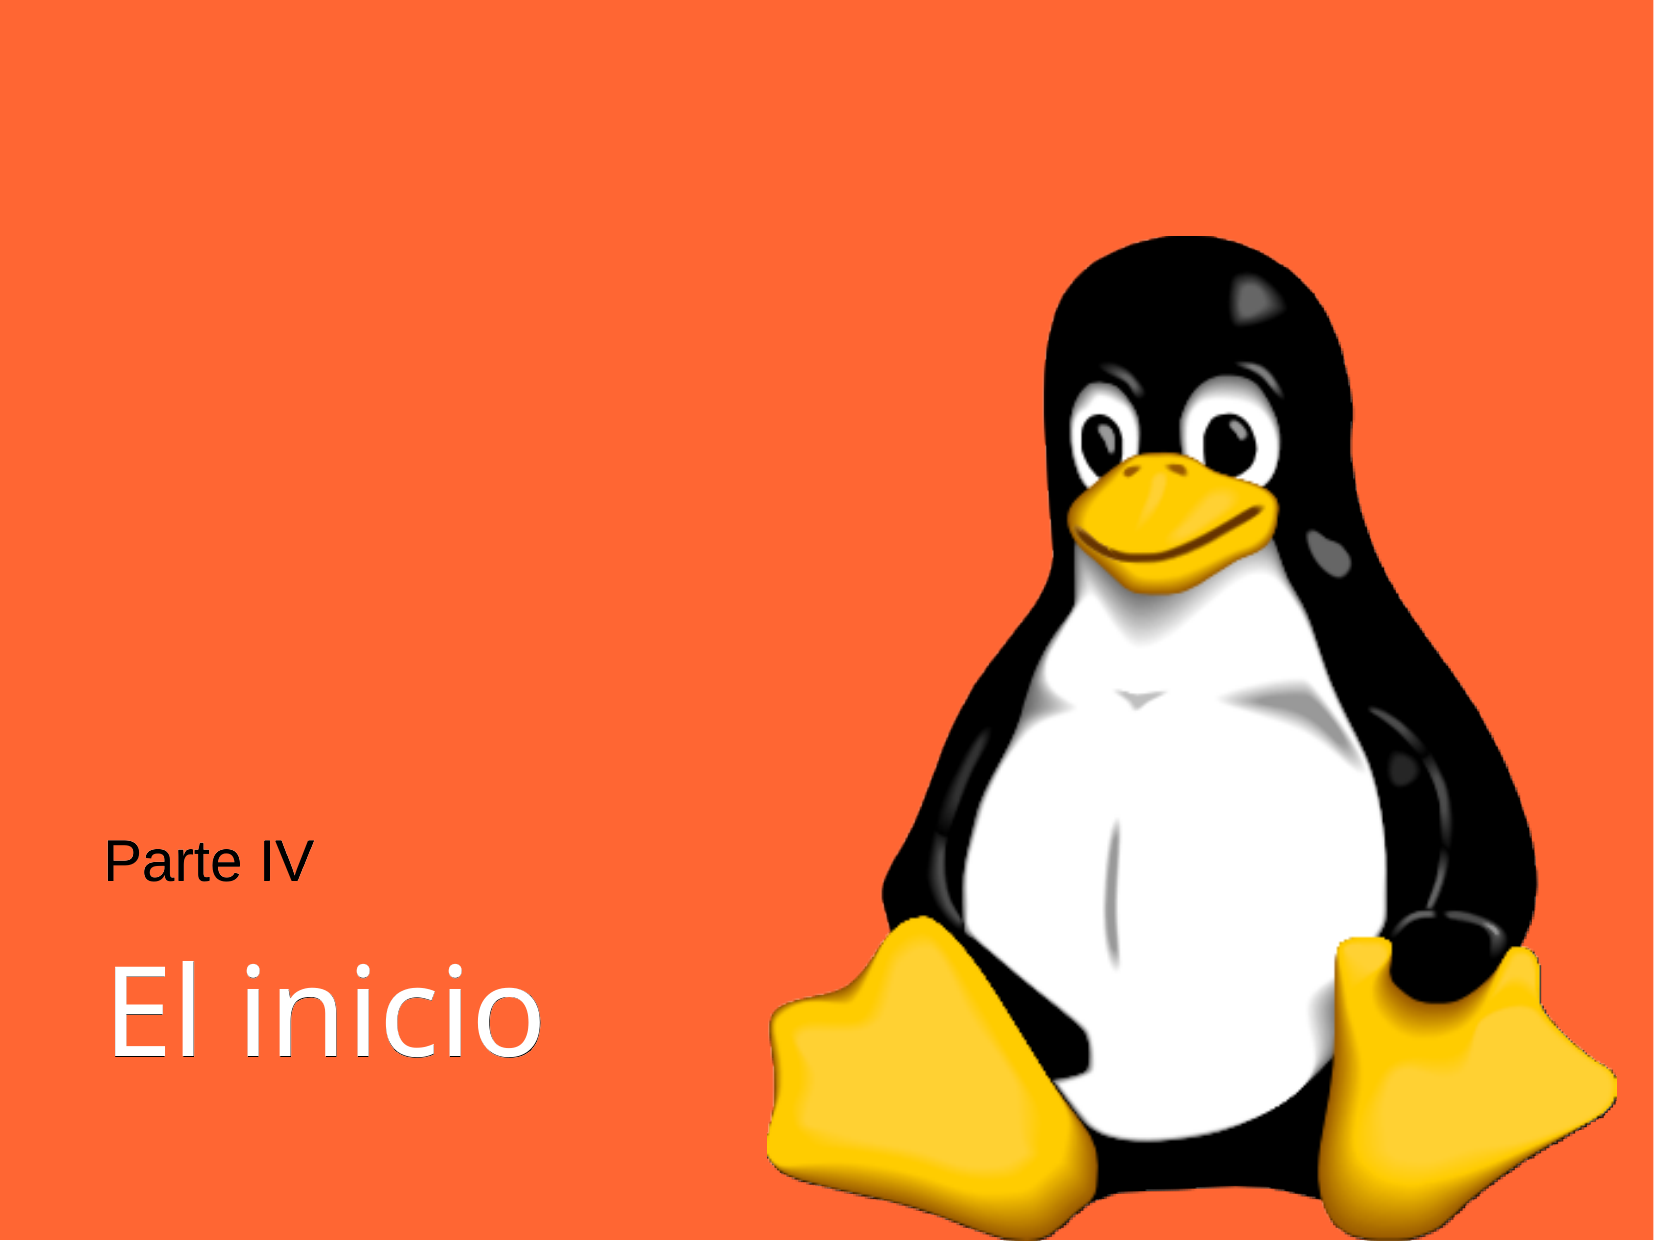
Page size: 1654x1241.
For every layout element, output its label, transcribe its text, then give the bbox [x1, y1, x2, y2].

text_box El inicio [88, 915, 767, 1076]
text_box Parte IV [88, 820, 502, 901]
picture [767, 236, 1617, 1241]
